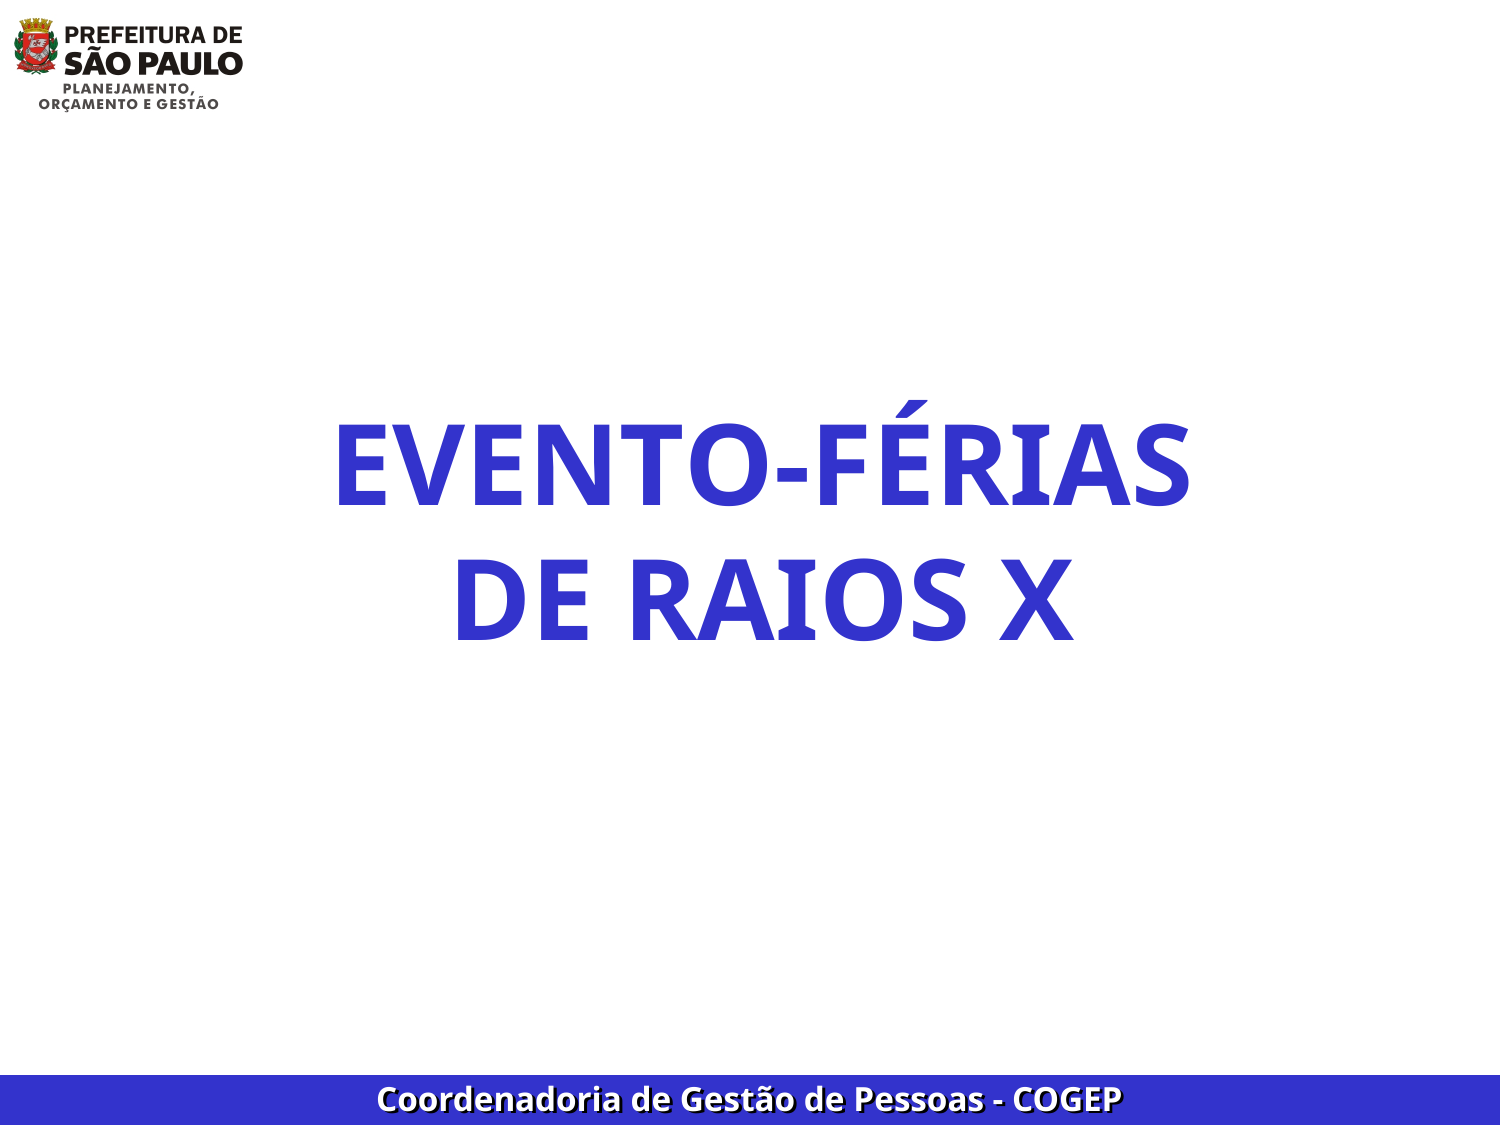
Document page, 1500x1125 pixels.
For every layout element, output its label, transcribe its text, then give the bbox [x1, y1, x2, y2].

title EVENTO-FÉRIAS DE RAIOS X [100, 385, 1423, 671]
